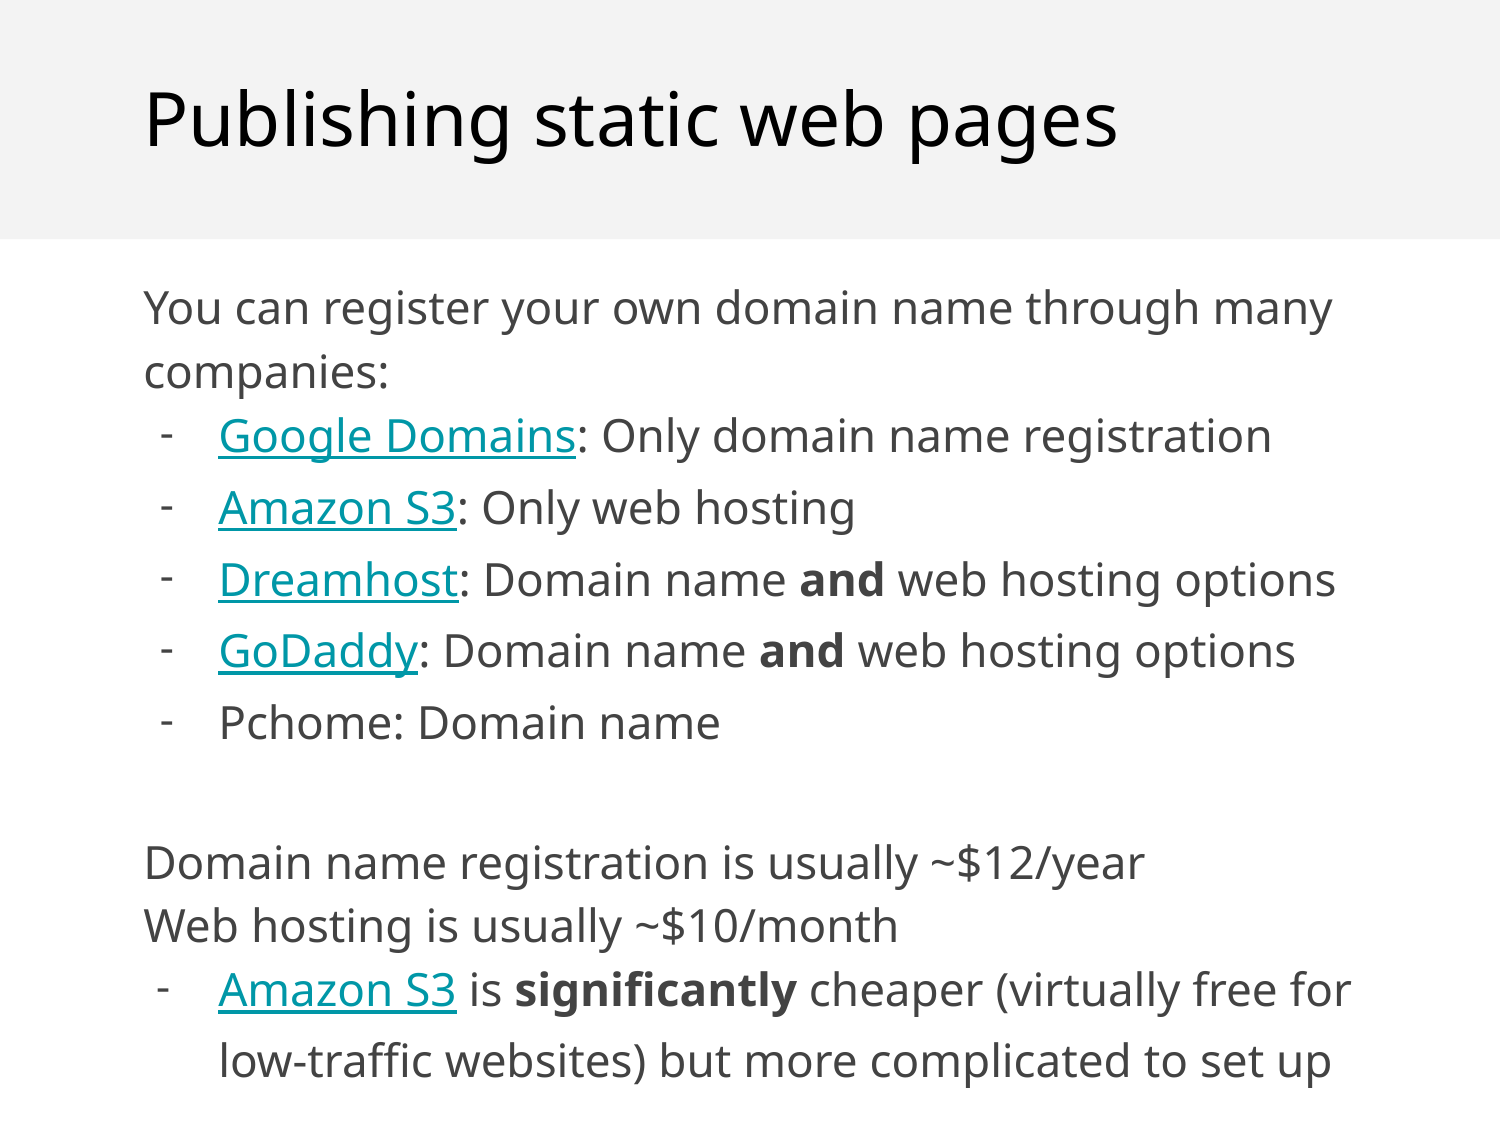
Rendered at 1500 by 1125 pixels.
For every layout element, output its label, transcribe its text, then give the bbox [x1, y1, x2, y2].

list You can register your own domain name through many companies: Google Domains: Only domain name registration Amazon S3: Only web hosting Dreamhost: Domain name and web hosting options GoDaddy: Domain name and web hosting options Pchome: Domain name Domain name registration is usually ~$12/year Web hosting is usually ~$10/month Amazon S3 is significantly cheaper (virtually free for low-traffic websites) but more complicated to set up [128, 255, 1372, 1004]
title Publishing static web pages [128, 56, 1372, 183]
